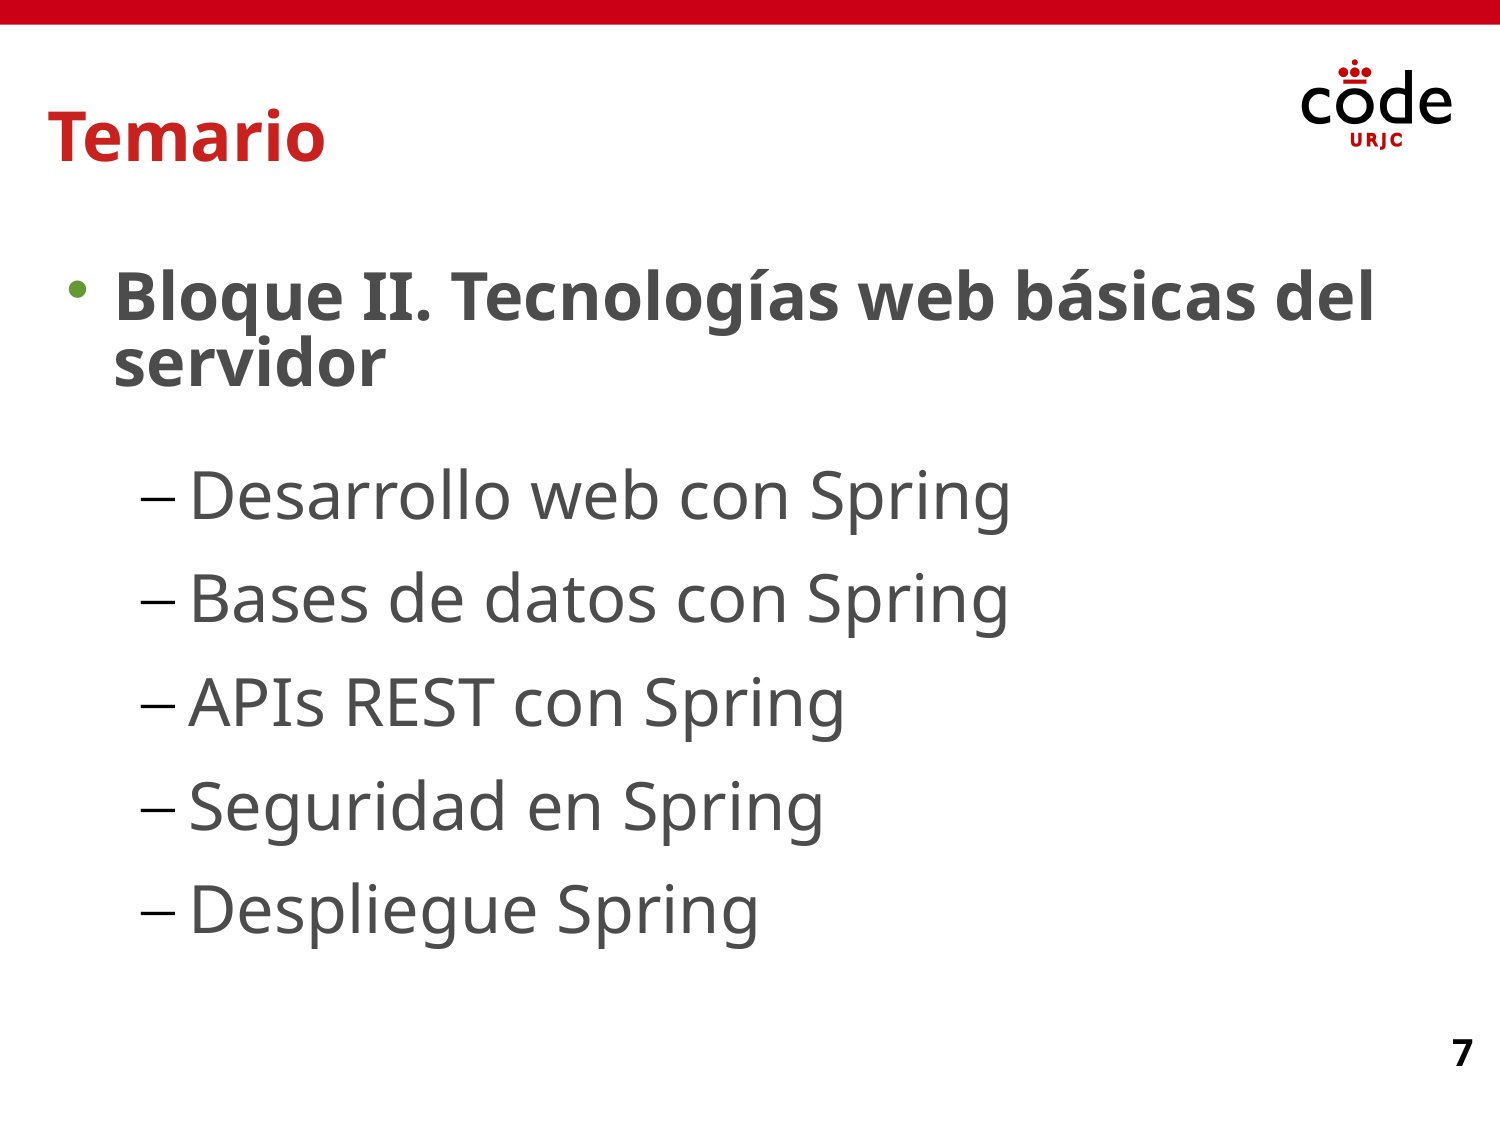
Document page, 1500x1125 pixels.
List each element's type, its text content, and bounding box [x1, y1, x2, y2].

list Bloque II. Tecnologías web básicas del servidor Desarrollo web con Spring Bases de datos con Spring APIs REST con Spring Seguridad en Spring Despliegue Spring [51, 259, 1436, 1013]
picture [1284, 50, 1468, 161]
title Temario [32, 79, 1383, 189]
